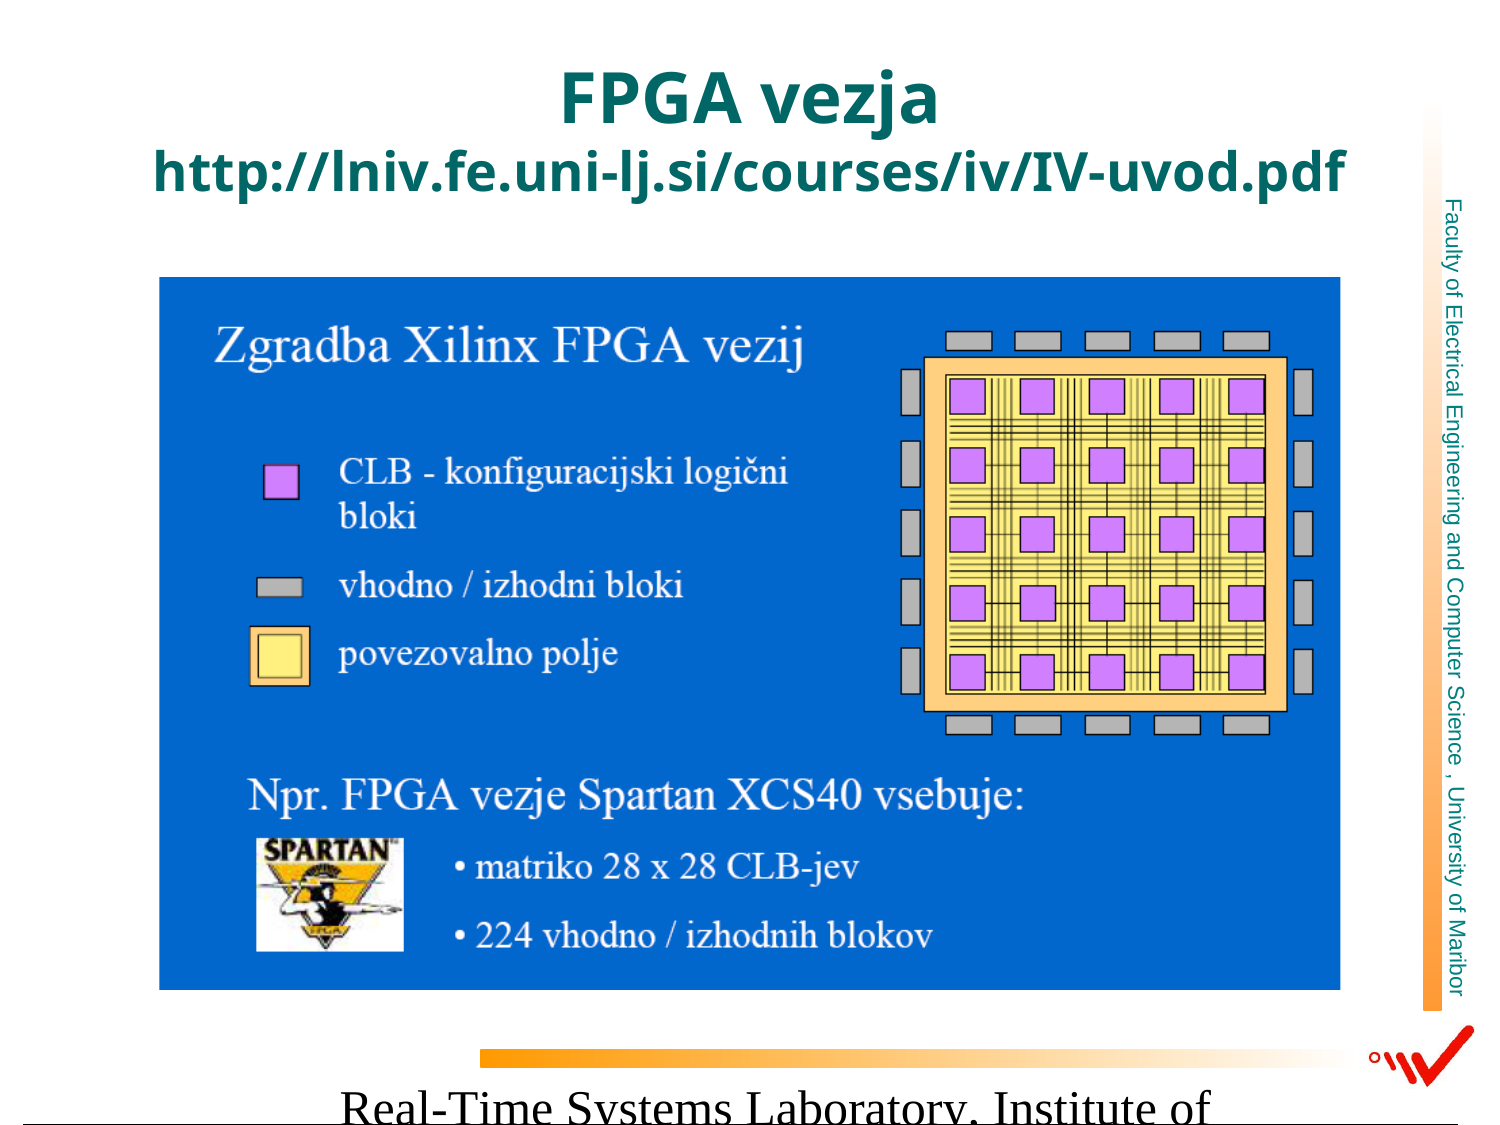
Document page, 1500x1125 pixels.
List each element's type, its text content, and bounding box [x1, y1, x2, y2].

picture [159, 277, 1341, 990]
title FPGA vezja http://lniv.fe.uni-lj.si/courses/iv/IV-uvod.pdf [75, 45, 1426, 233]
